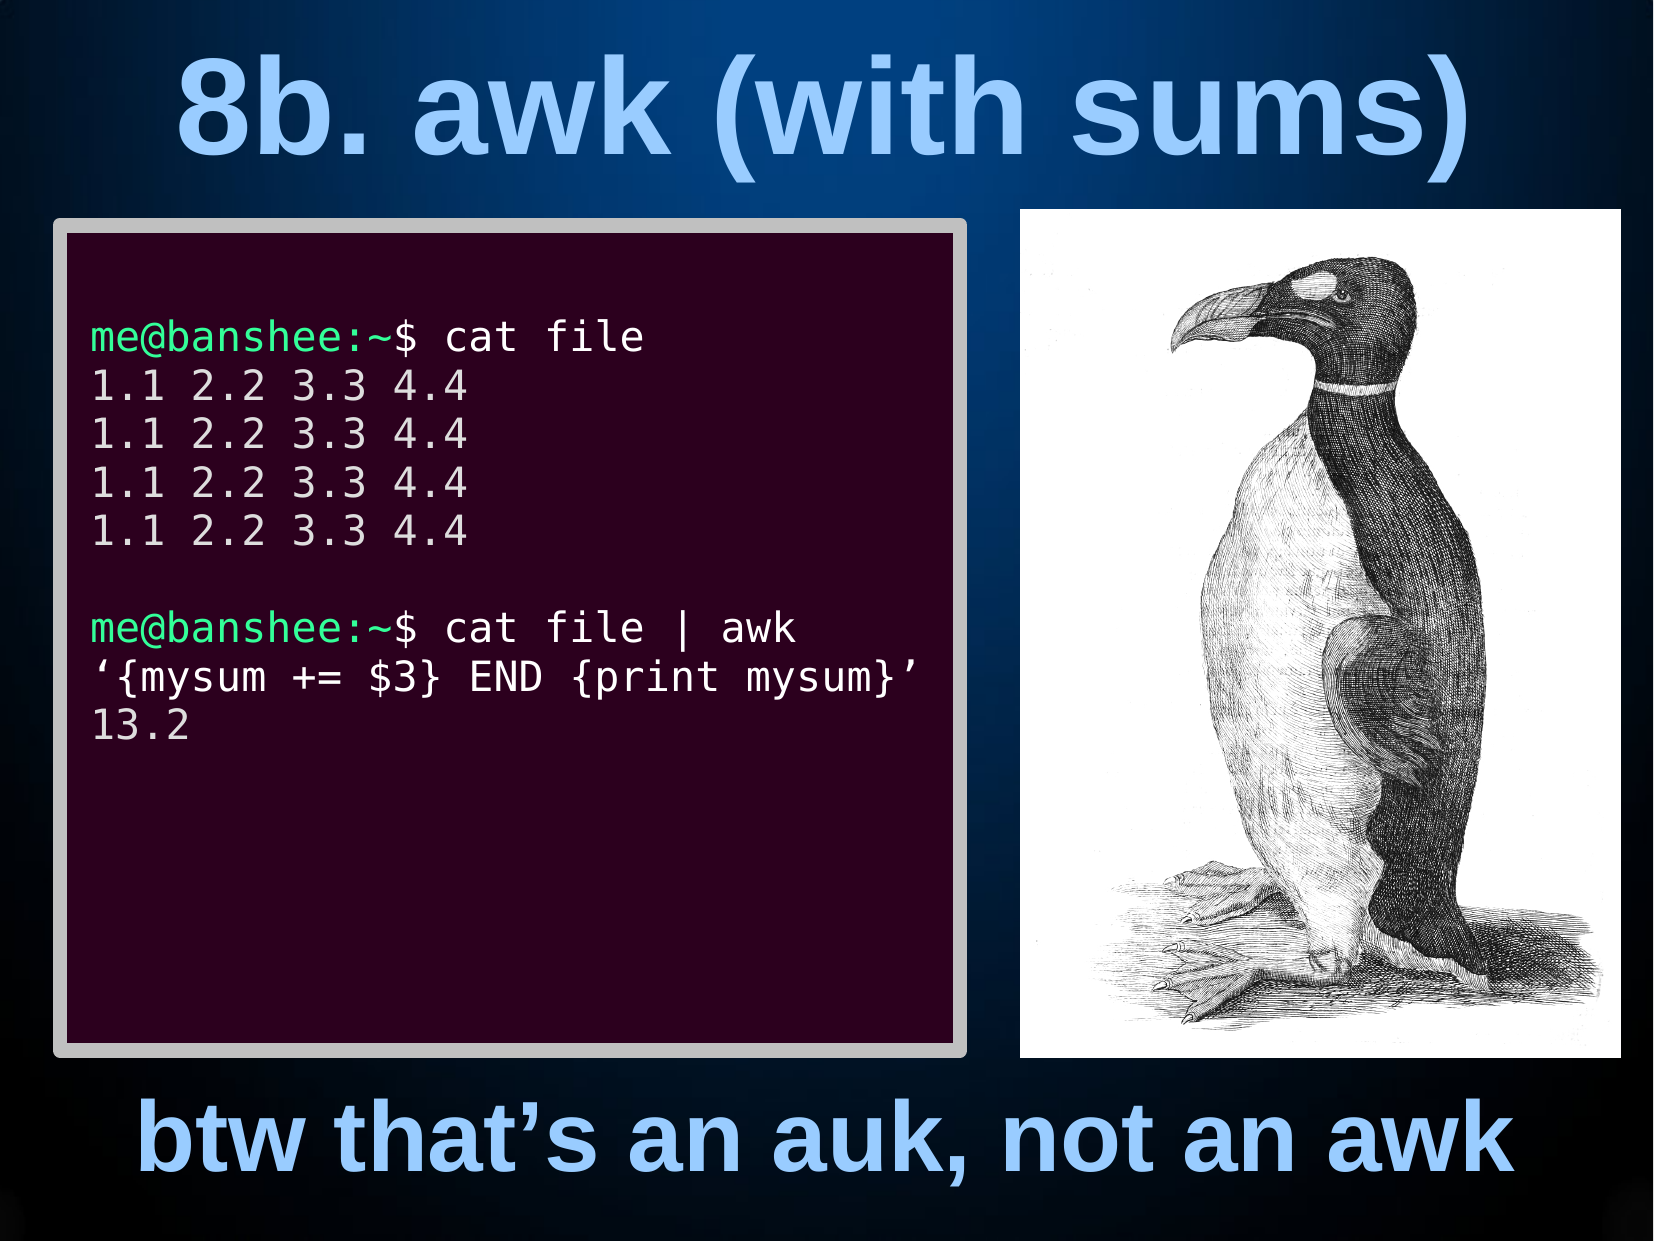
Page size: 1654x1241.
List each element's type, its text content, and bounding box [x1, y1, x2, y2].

title btw that’s an auk, not an awk [0, 1033, 1651, 1241]
picture [0, 0, 1654, 1241]
title 8b. awk (with sums) [0, 2, 1651, 211]
list me@banshee:~$ cat file 1.1 2.2 3.3 4.4 1.1 2.2 3.3 4.4 1.1 2.2 3.3 4.4 1.1 2.2 3.3 4.4 me@banshee:~$ cat file | awk ‘{mysum += $3} END {print mysum}’ 13.2 [60, 225, 961, 1051]
